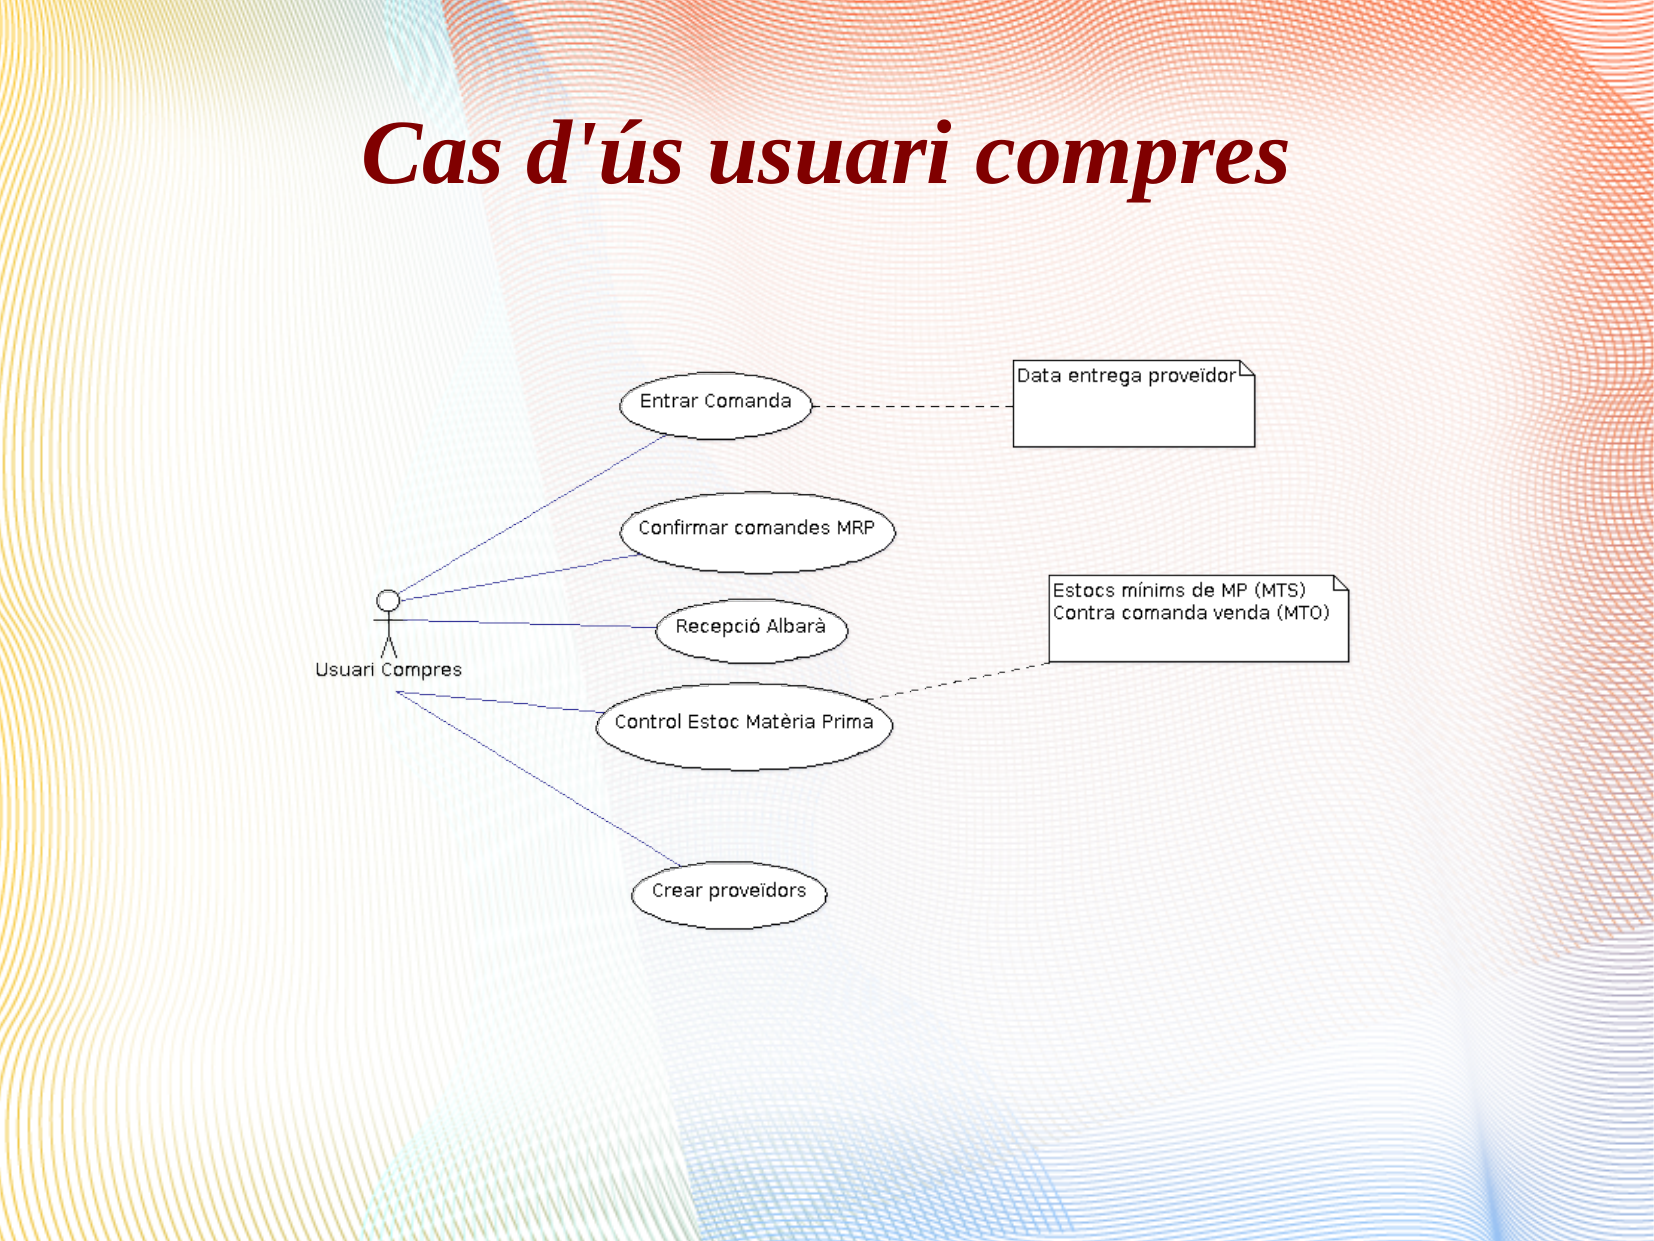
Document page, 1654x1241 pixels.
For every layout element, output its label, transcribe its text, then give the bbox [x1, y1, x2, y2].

picture [0, 0, 1654, 1241]
title Cas d'ús usuari compres [82, 49, 1571, 257]
